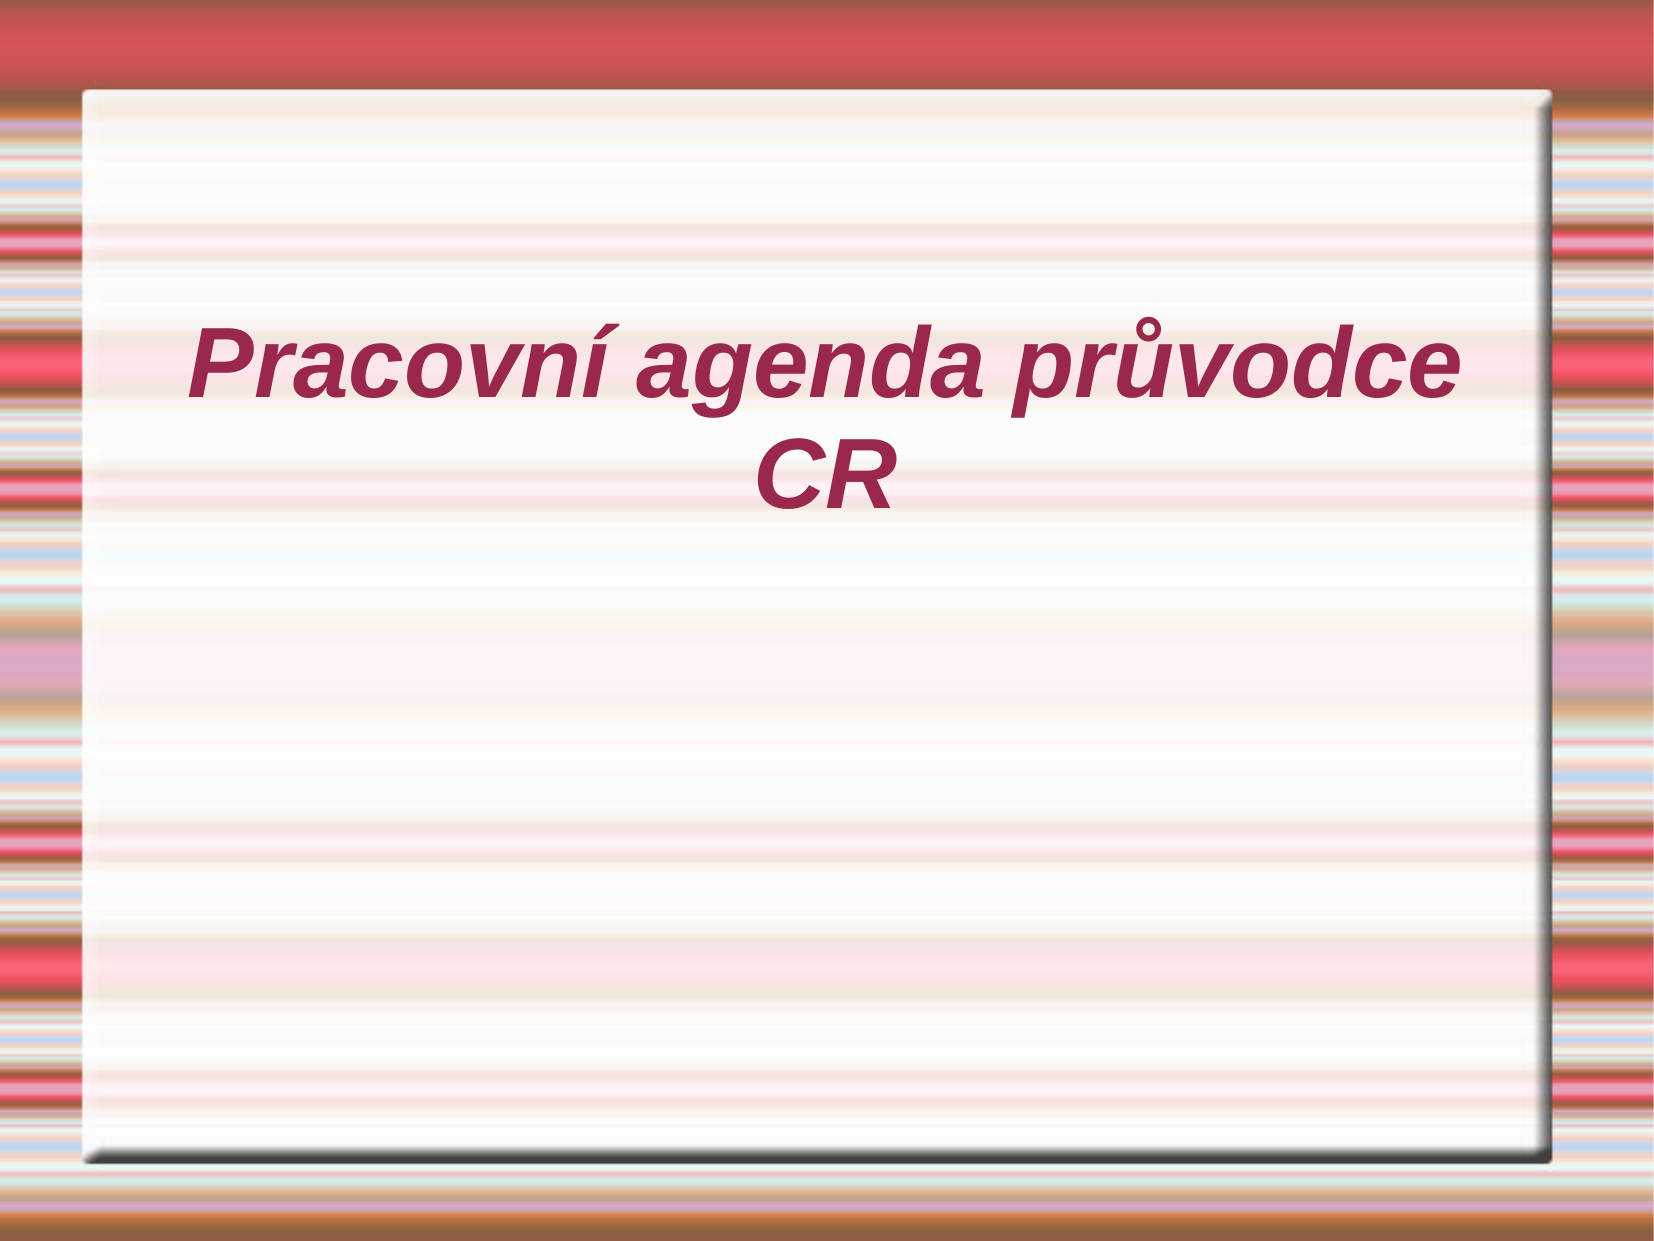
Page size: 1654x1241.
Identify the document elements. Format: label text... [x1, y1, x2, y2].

title Pracovní agenda průvodce CR [118, 118, 1534, 715]
